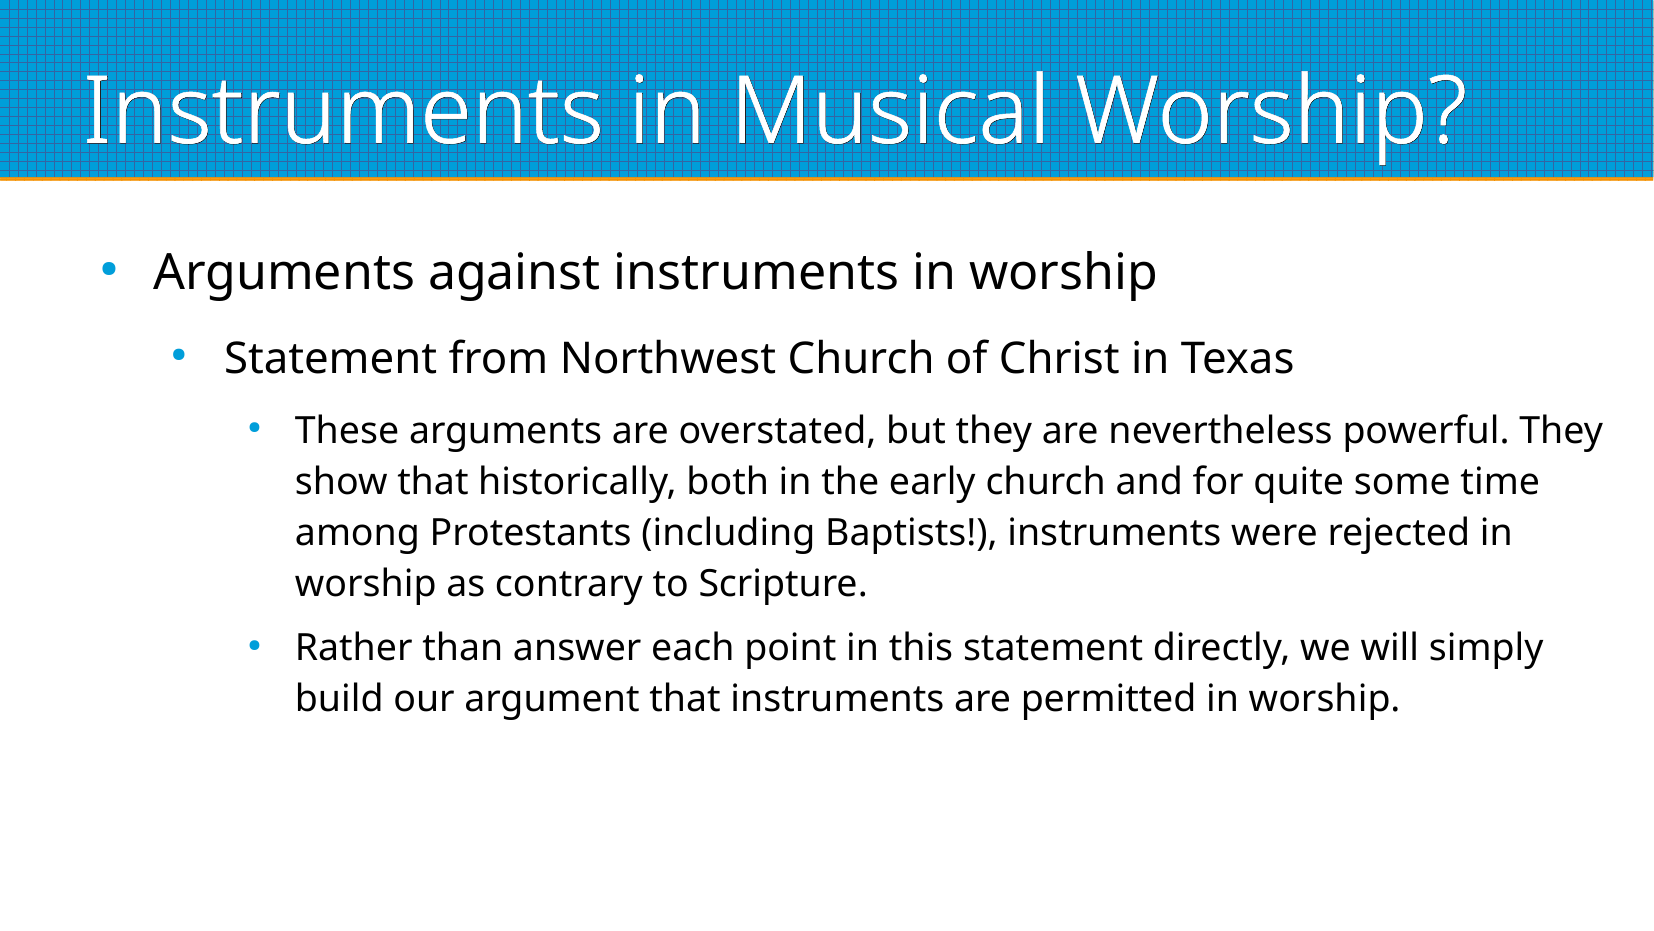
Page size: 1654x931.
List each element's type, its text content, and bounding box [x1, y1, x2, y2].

title Instruments in Musical Worship? [82, 14, 1571, 171]
list Arguments against instruments in worship Statement from Northwest Church of Christ in Texas These arguments are overstated, but they are nevertheless powerful. They show that historically, both in the early church and for quite some time among Protestants (including Baptists!), instruments were rejected in worship as contrary to Scripture. Rather than answer each point in this statement directly, we will simply build our argument that instruments are permitted in worship. [82, 236, 1613, 863]
